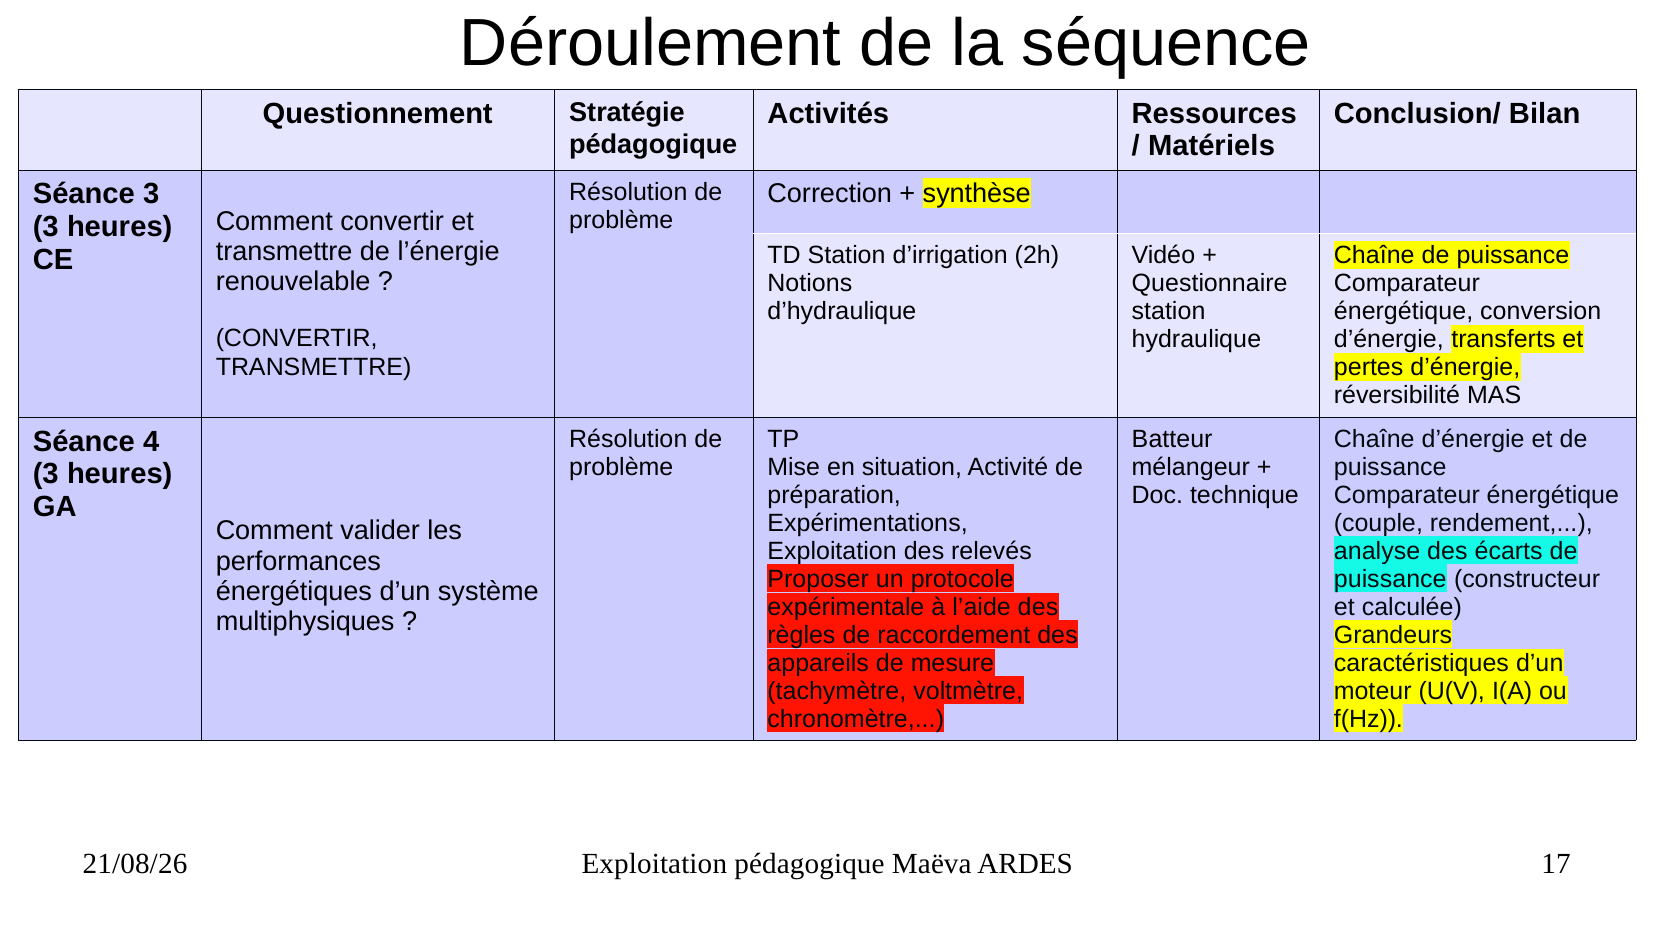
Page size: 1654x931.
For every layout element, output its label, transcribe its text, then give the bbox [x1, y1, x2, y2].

table_cell Vidéo + Questionnaire station hydraulique [1118, 234, 1319, 417]
table_cell [1118, 171, 1319, 233]
table_cell Chaîne de puissance Comparateur énergétique, conversion d’énergie, transferts et pertes d’énergie, réversibilité MAS [1320, 234, 1636, 417]
table_cell Résolution de problème [555, 171, 753, 417]
title Déroulement de la séquence [141, 0, 1630, 89]
table_cell TD Station d’irrigation (2h) Notions d’hydraulique [754, 234, 1117, 417]
table_header Conclusion/ Bilan [1320, 90, 1636, 170]
table_header Ressources/ Matériels [1118, 90, 1319, 170]
table_cell Batteur mélangeur + Doc. technique [1118, 418, 1319, 740]
table_cell TP Mise en situation, Activité de préparation, Expérimentations, Exploitation des relevés Proposer un protocole expérimentale à l’aide des règles de raccordement des appareils de mesure (tachymètre, voltmètre, chronomètre,...) [754, 418, 1117, 740]
table_cell [1320, 171, 1636, 233]
table_cell Comment valider les performances énergétiques d’un système multiphysiques ? [202, 418, 554, 740]
table_cell Comment convertir et transmettre de l’énergie renouvelable ? (CONVERTIR, TRANSMETTRE) [202, 171, 554, 417]
table_cell Séance 4 (3 heures) GA [19, 418, 201, 740]
table_header Activités [754, 90, 1117, 170]
table_header [19, 90, 201, 170]
table_header Questionnement [202, 90, 554, 170]
table_cell Correction + synthèse [754, 171, 1117, 233]
table_cell Résolution de problème [555, 418, 753, 740]
table_cell Chaîne d’énergie et de puissance Comparateur énergétique (couple, rendement,...), analyse des écarts de puissance (constructeur et calculée) Grandeurs caractéristiques d’un moteur (U(V), I(A) ou f(Hz)). [1320, 418, 1636, 740]
table_cell Séance 3 (3 heures) CE [19, 171, 201, 417]
table_header Stratégie pédagogique [555, 90, 753, 170]
